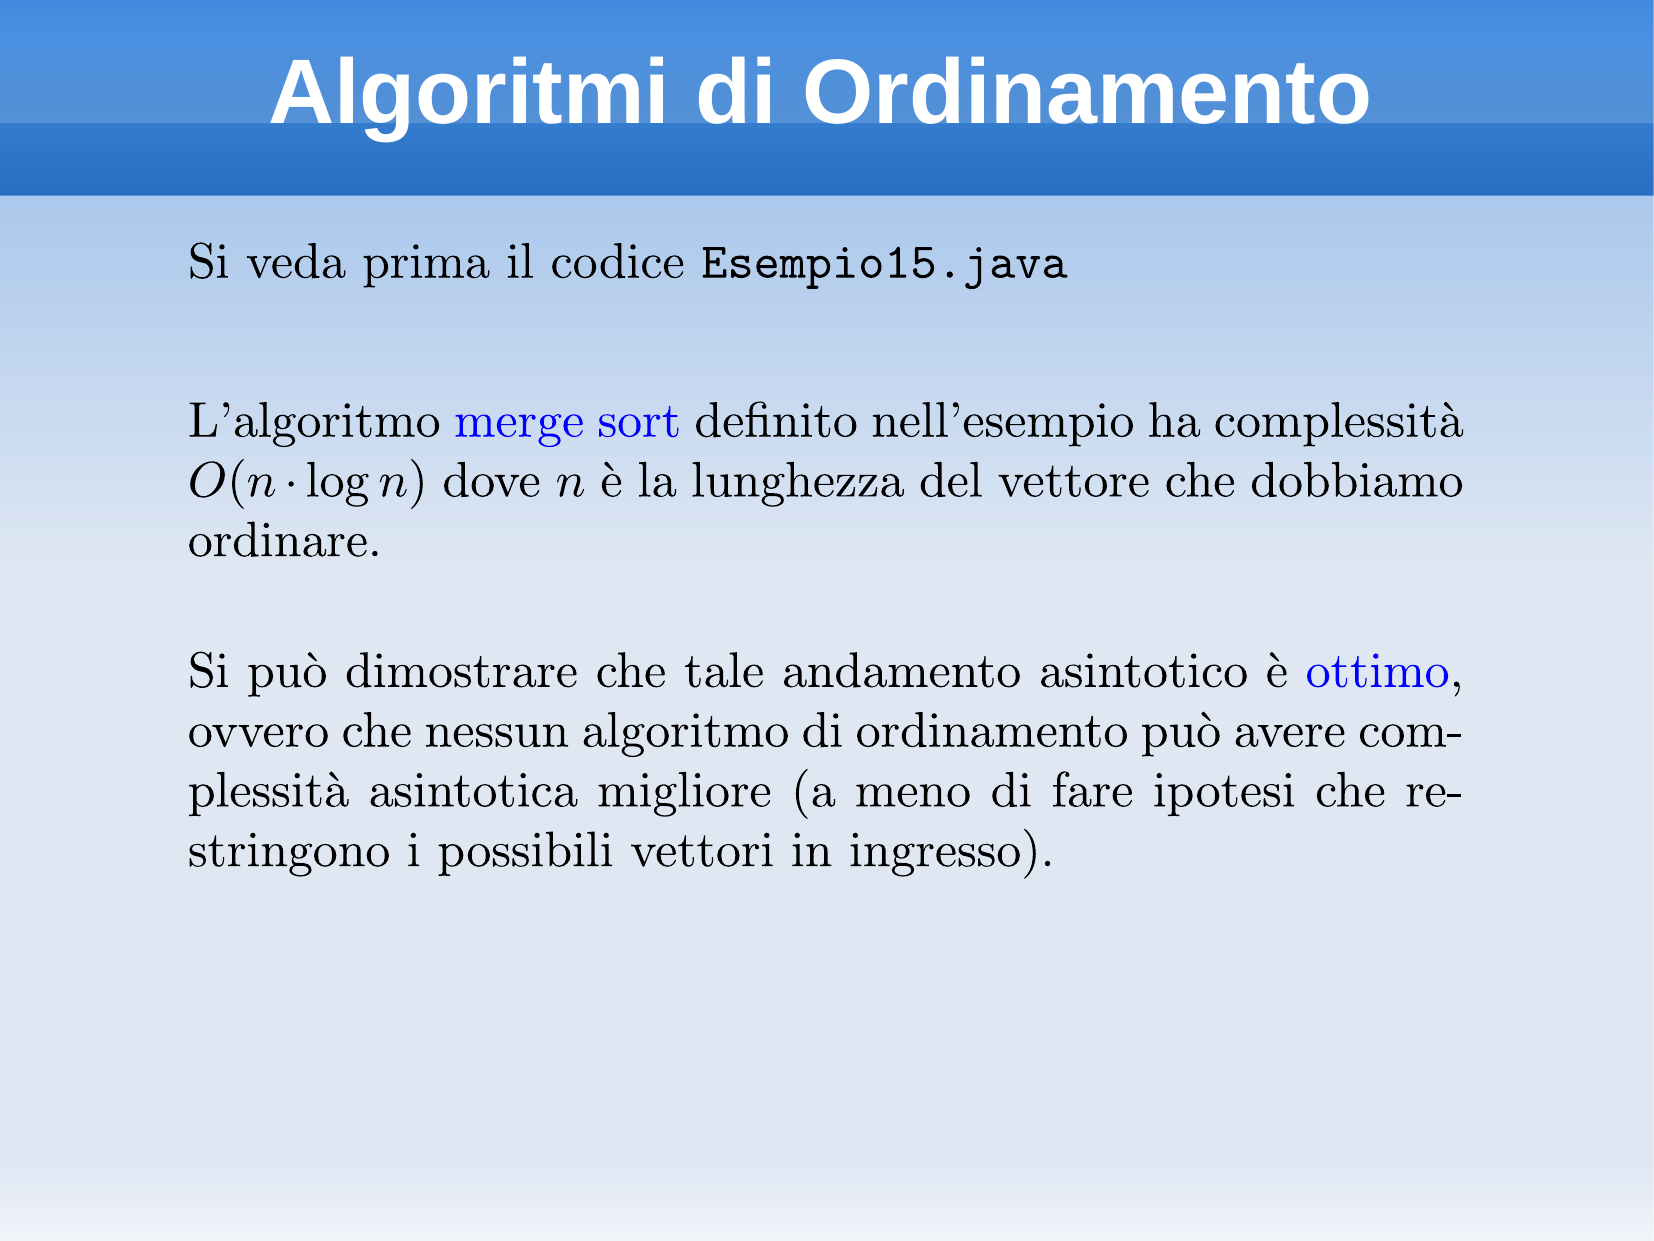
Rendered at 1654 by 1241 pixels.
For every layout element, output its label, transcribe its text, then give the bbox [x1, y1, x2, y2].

title Algoritmi di Ordinamento [76, 0, 1565, 188]
picture [0, 0, 1654, 1241]
text_box [187, 242, 1464, 879]
